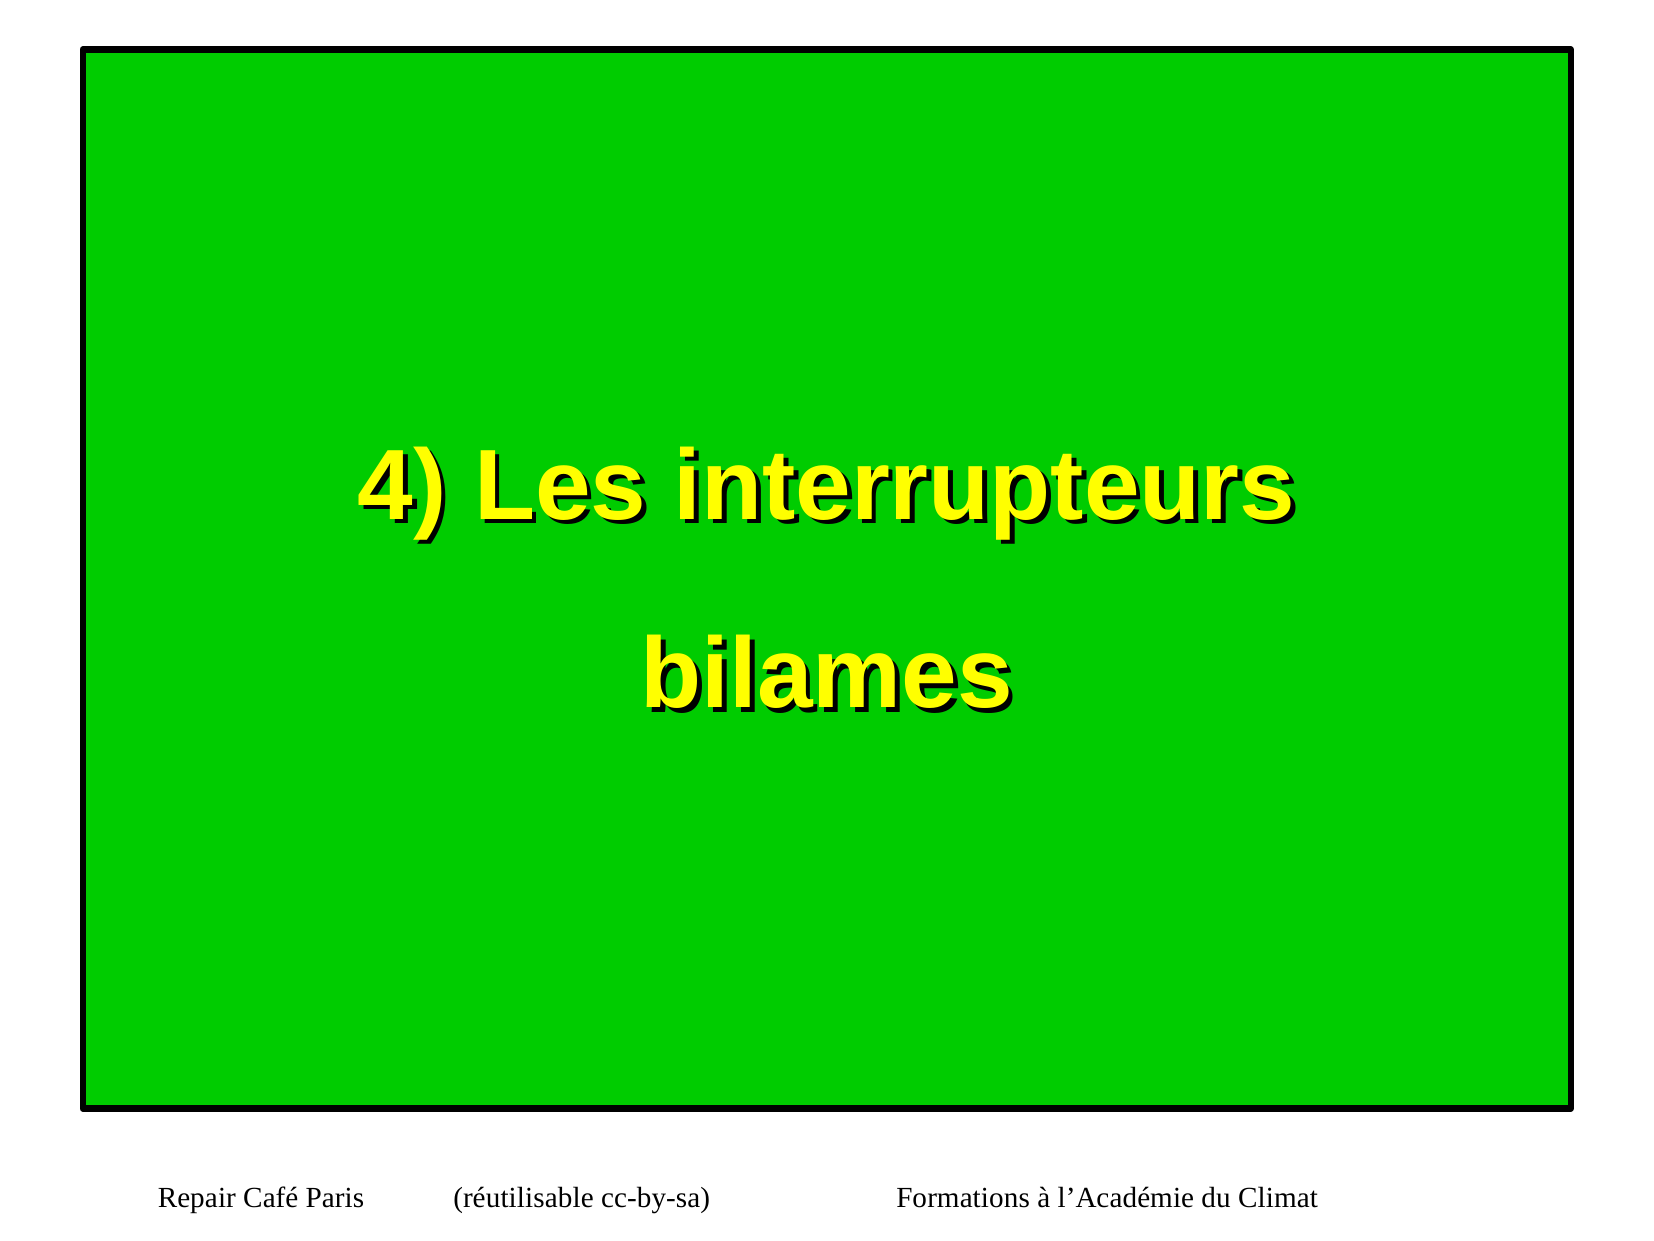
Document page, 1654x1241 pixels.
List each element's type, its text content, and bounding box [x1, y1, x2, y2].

subtitle 4) Les interrupteurs bilames [82, 49, 1571, 1109]
